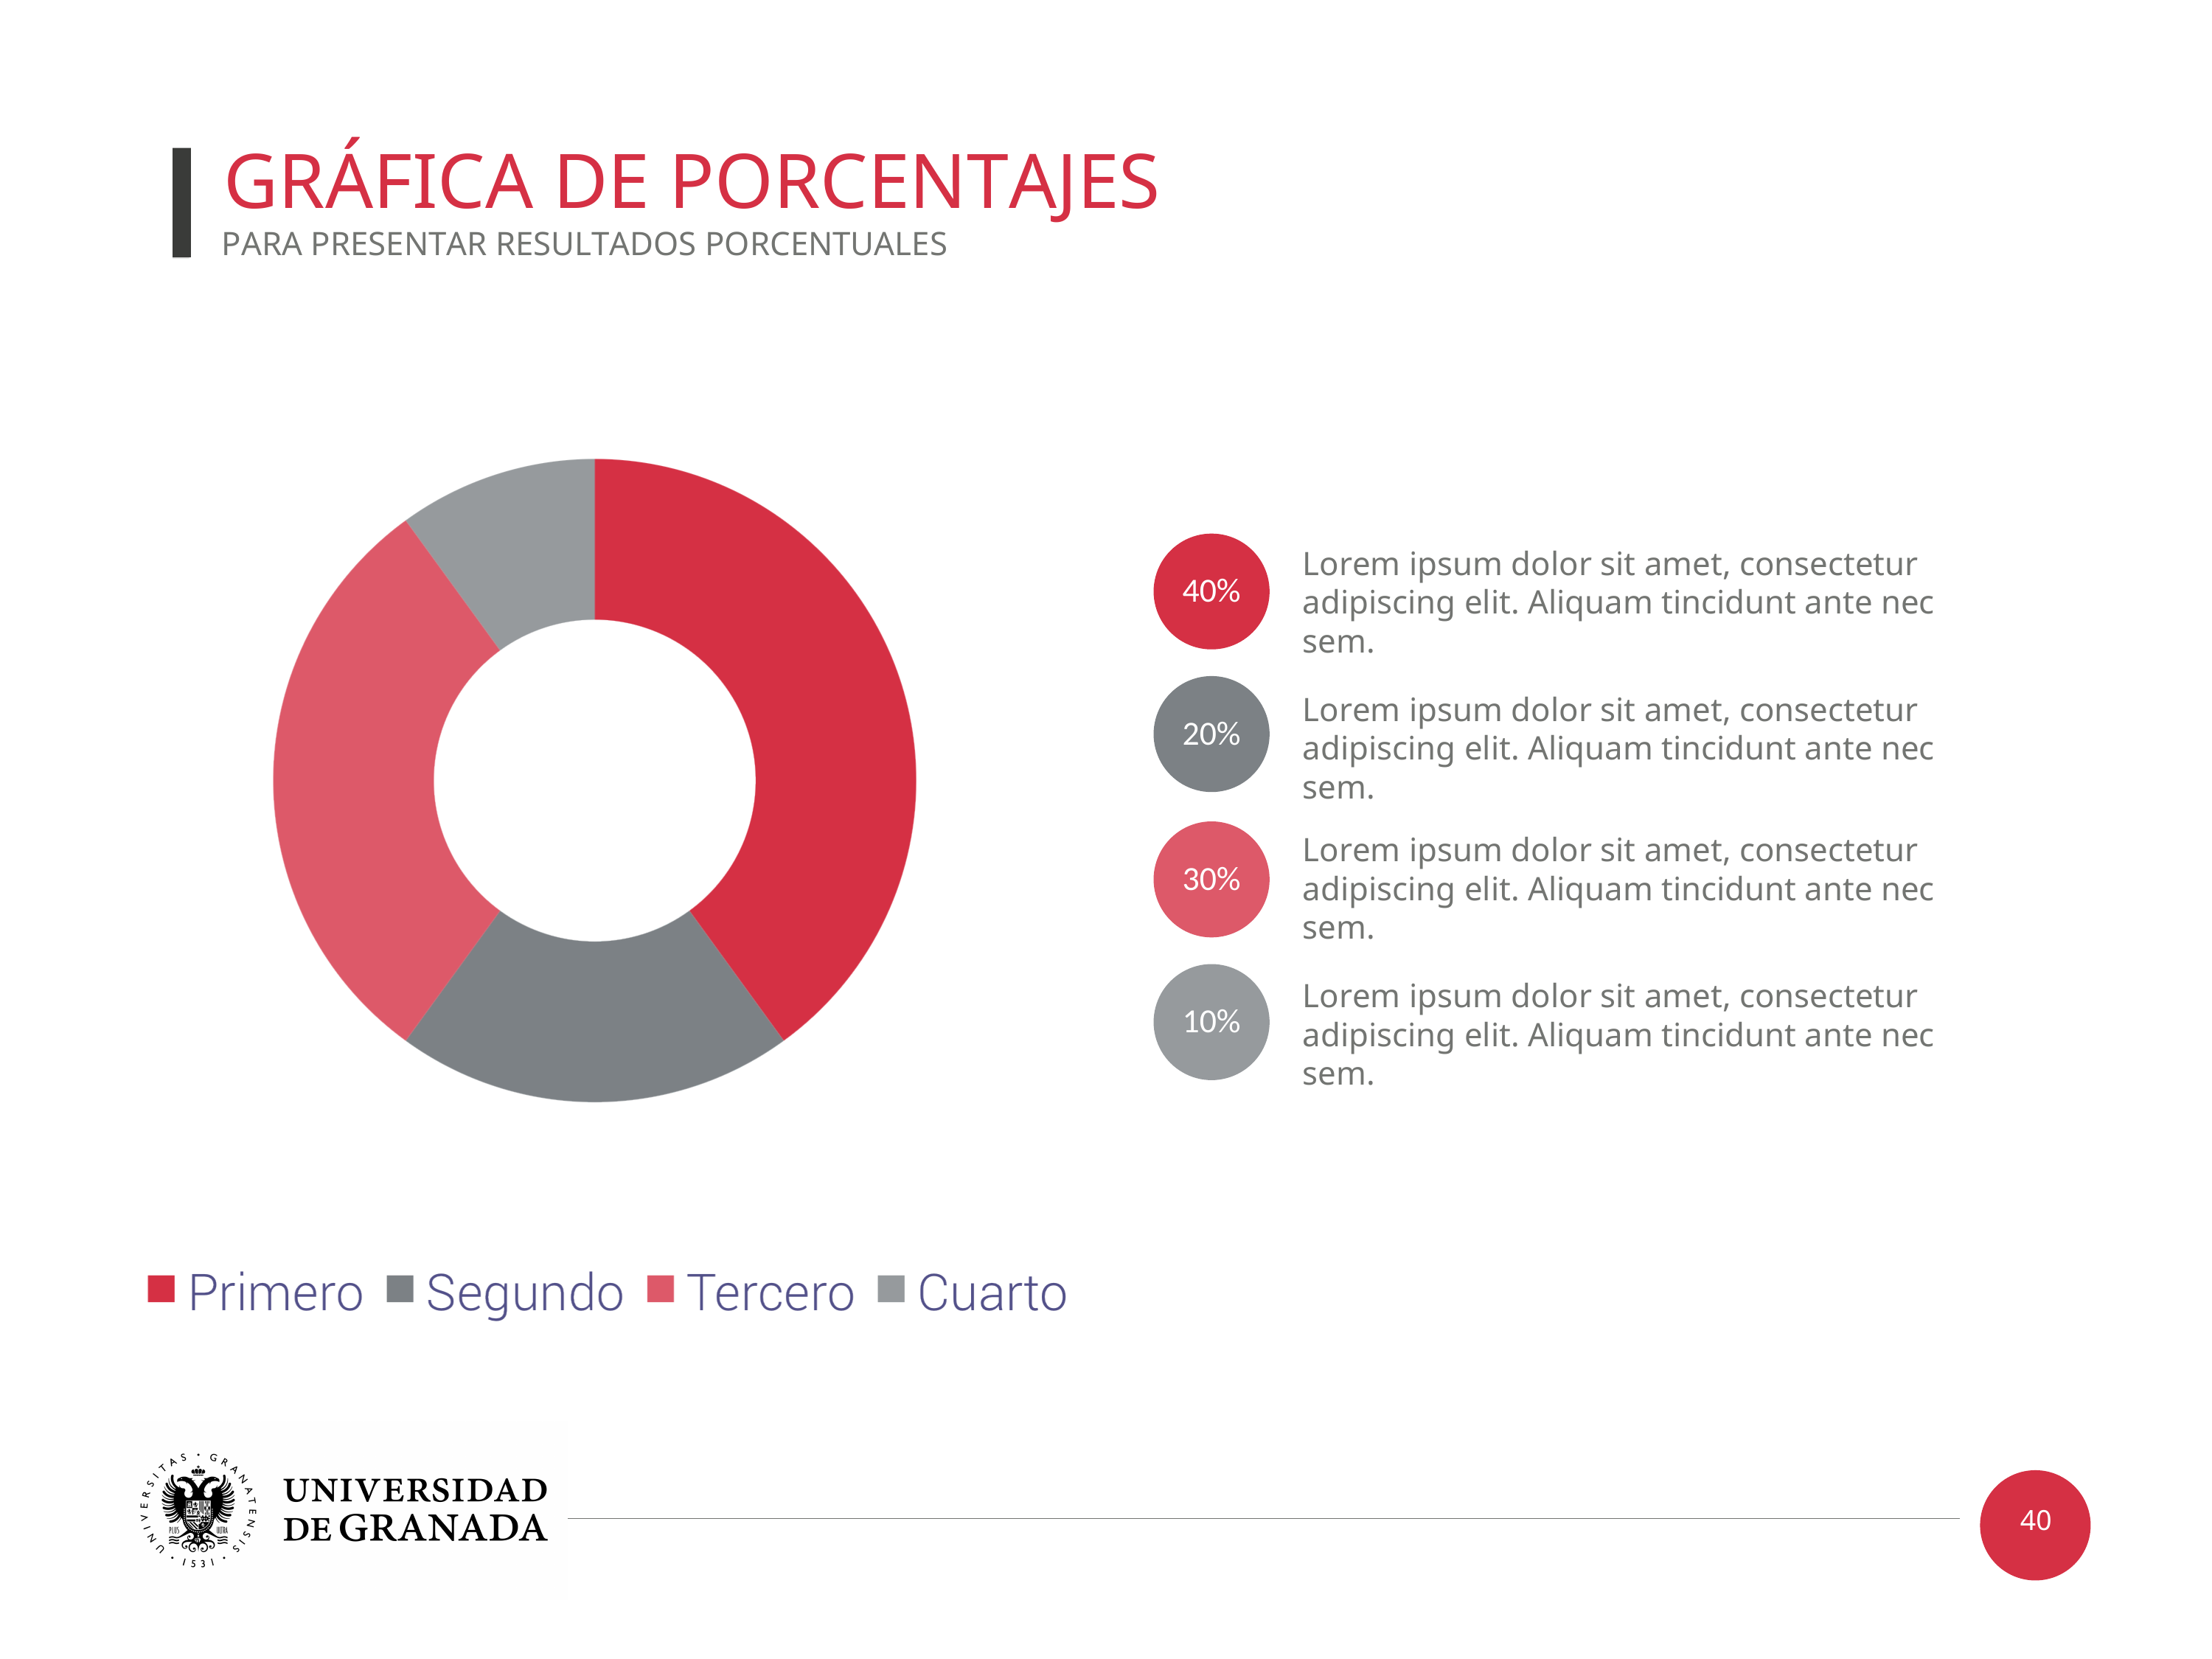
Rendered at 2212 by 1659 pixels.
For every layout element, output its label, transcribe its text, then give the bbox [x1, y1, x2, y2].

text_box GRÁFICA DE PORCENTAJES [212, 127, 2063, 229]
text_box Lorem ipsum dolor sit amet, consectetur adipiscing elit. Aliquam tincidunt ante nec sem. [1286, 967, 1996, 1100]
text_box 10% [1187, 1015, 1191, 1030]
picture [0, 355, 1187, 1332]
text_box 30% [1187, 821, 1270, 938]
picture [120, 1421, 568, 1600]
text_box 30% [1187, 870, 1195, 888]
text_box 10% [1187, 964, 1270, 1080]
text_box Lorem ipsum dolor sit amet, consectetur adipiscing elit. Aliquam tincidunt ante nec sem. [1286, 535, 1996, 668]
text_box 40% [1187, 584, 1193, 594]
text_box [173, 147, 191, 257]
text_box PARA PRESENTAR RESULTADOS PORCENTUALES [210, 218, 2061, 268]
text_box 20% [1187, 675, 1270, 793]
text_box 20% [1187, 726, 1194, 739]
text_box 40% [1187, 533, 1270, 650]
text_box Lorem ipsum dolor sit amet, consectetur adipiscing elit. Aliquam tincidunt ante nec sem. [1286, 681, 1996, 814]
text_box Lorem ipsum dolor sit amet, consectetur adipiscing elit. Aliquam tincidunt ante nec sem. [1286, 821, 1996, 955]
